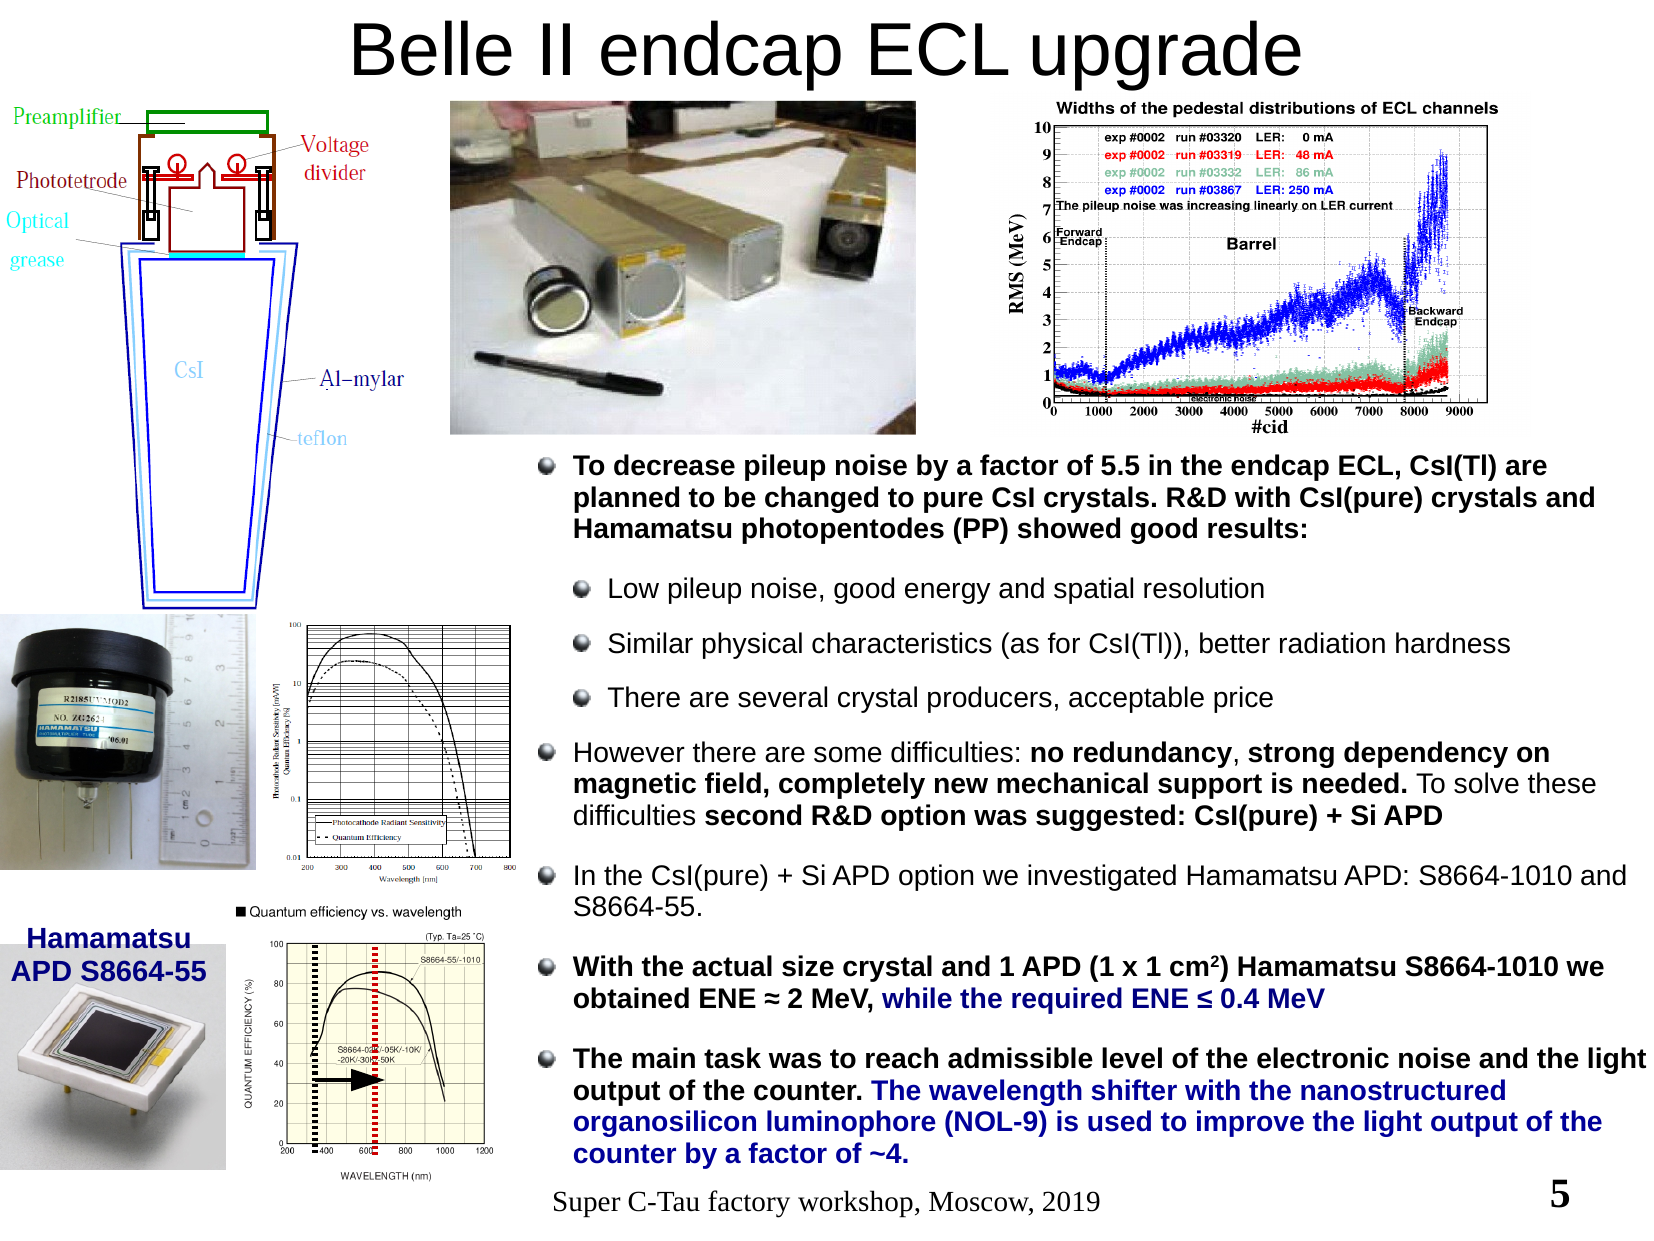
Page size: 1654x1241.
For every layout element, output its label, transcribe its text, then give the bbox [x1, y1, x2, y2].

picture [0, 996, 226, 1171]
list To decrease pileup noise by a factor of 5.5 in the endcap ECL, CsI(Tl) are planned to be changed to pure CsI crystals. R&D with CsI(pure) crystals and Hamamatsu photopentodes (PP) showed good results: Low pileup noise, good energy and spatial resolution Similar physical characteristics (as for CsI(Tl)), better radiation hardness There are several crystal producers, acceptable price However there are some difficulties: no redundancy, strong dependency on magnetic field, completely new mechanical support is needed. To solve these difficulties second R&D option was suggested: CsI(pure) + Si APD In the CsI(pure) + Si APD option we investigated Hamamatsu APD: S8664-1010 and S8664-55. With the actual size crystal and 1 APD (1 x 1 cm2) Hamamatsu S8664-1010 we obtained ENE ≈ 2 MeV, while the required ENE ≤ 0.4 MeV The main task was to reach admissible level of the electronic noise and the light output of the counter. The wavelength shifter with the nanostructured organosilicon luminophore (NOL-9) is used to improve the light output of the counter by a factor of ~4. [538, 450, 1654, 1175]
picture [450, 100, 916, 436]
picture [990, 91, 1531, 437]
title Belle II endcap ECL upgrade [82, 7, 1571, 92]
text_box Hamamatsu APD S8664-55 [0, 915, 229, 996]
picture [229, 899, 511, 1186]
picture [0, 93, 522, 886]
